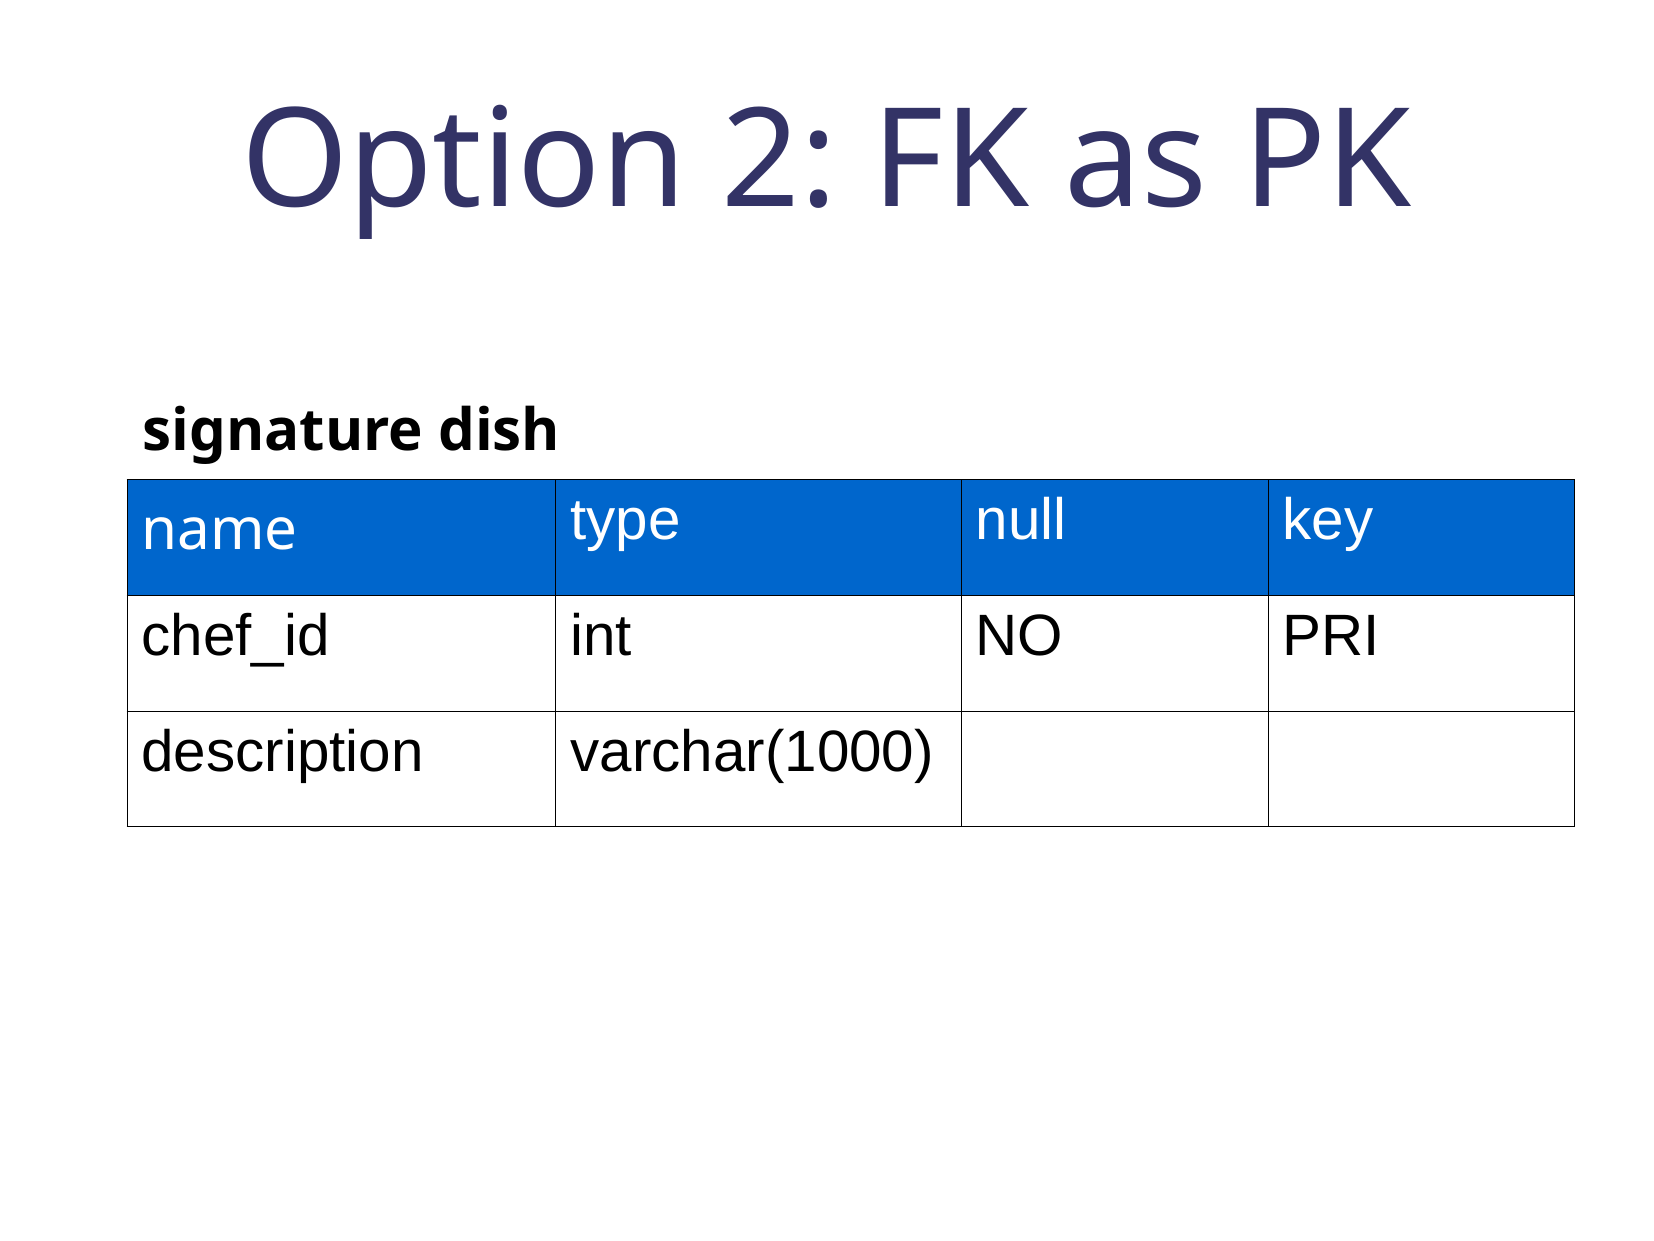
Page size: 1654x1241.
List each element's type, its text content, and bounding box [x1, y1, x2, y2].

text_box signature dish [128, 381, 713, 467]
table_cell int [556, 596, 961, 711]
title Option 2: FK as PK [0, 49, 1654, 257]
table_cell NO [962, 596, 1268, 711]
table_cell description [128, 712, 555, 826]
table_cell varchar(1000) [556, 712, 961, 826]
table_cell [1269, 712, 1574, 826]
table_cell [962, 712, 1268, 826]
table_header name [128, 480, 555, 595]
table_cell PRI [1269, 596, 1574, 711]
table_header key [1269, 480, 1574, 595]
table_header type [556, 480, 961, 595]
table_header null [962, 480, 1268, 595]
table_cell chef_id [128, 596, 555, 711]
